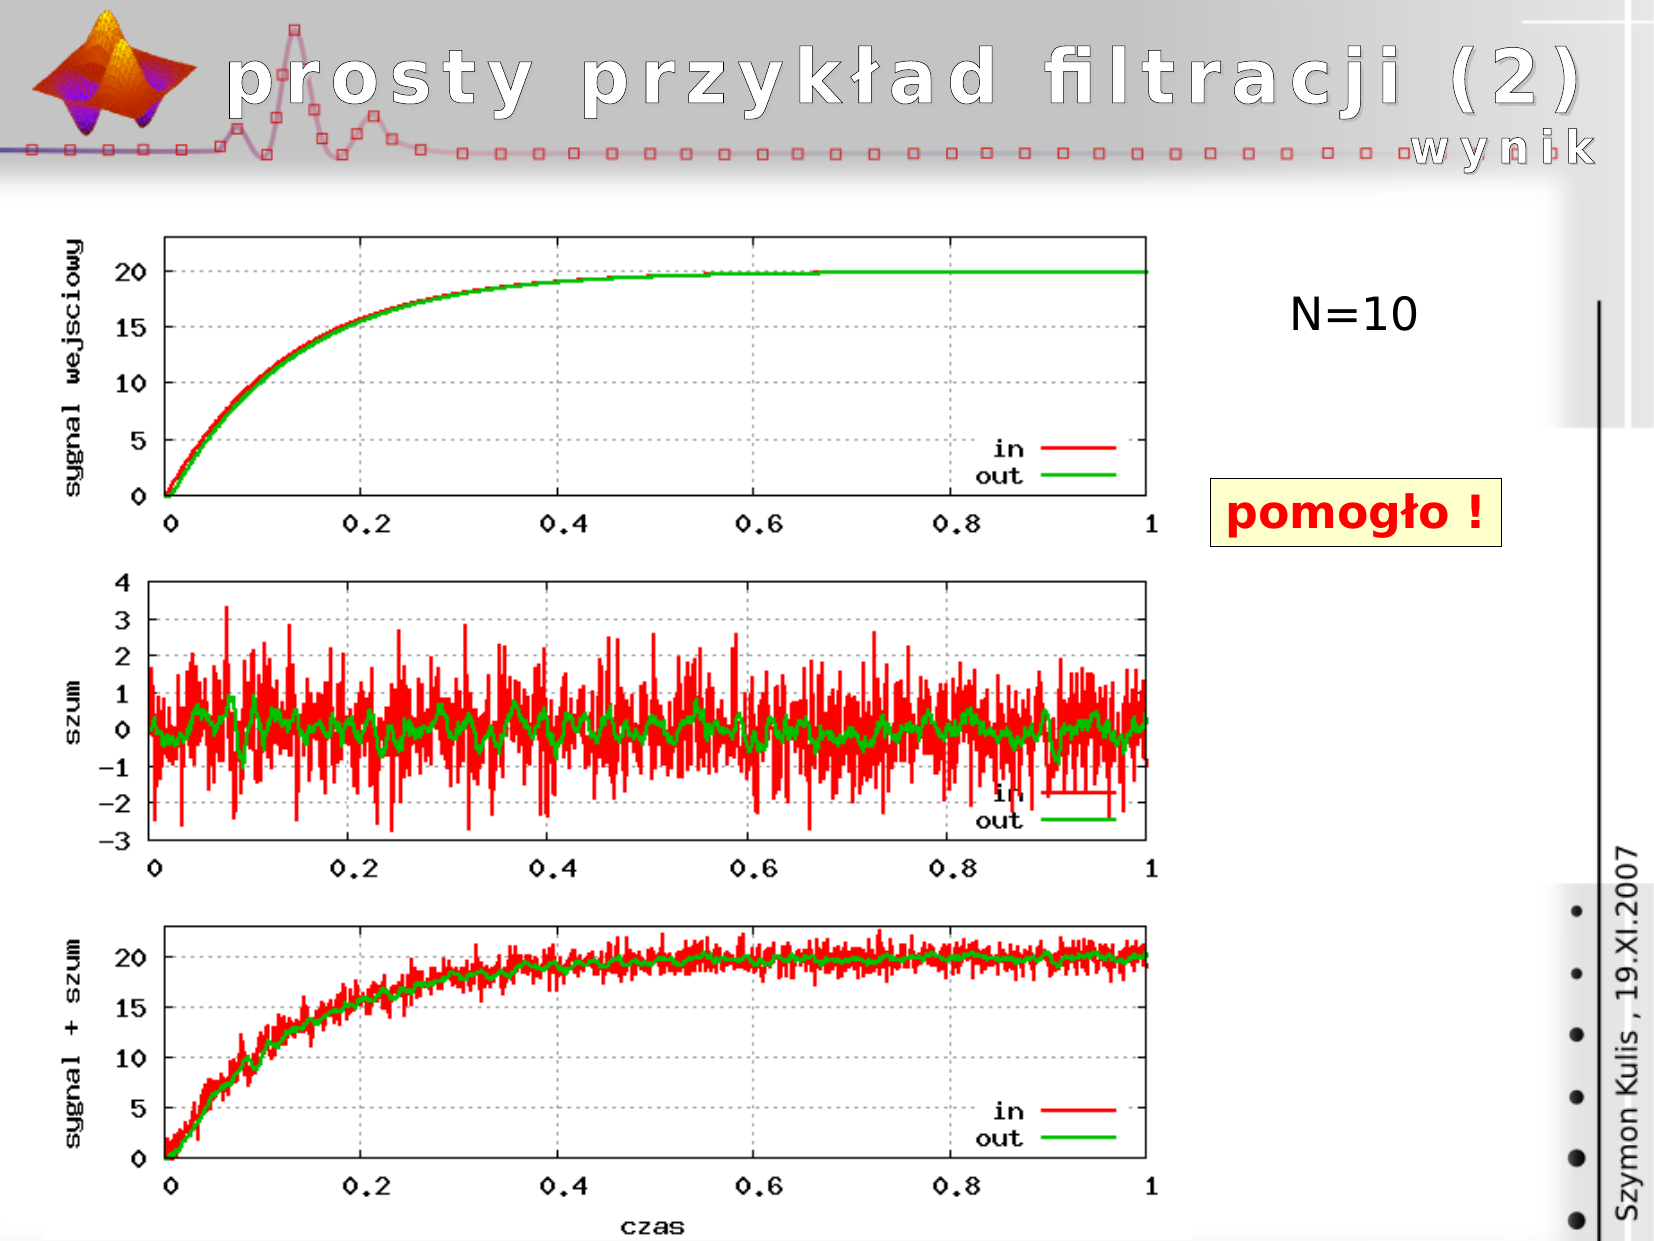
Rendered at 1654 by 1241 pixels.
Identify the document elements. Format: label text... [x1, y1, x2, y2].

picture [0, 0, 1654, 1241]
text_box N=10 [1274, 280, 1433, 349]
text_box pomogło ! [1210, 478, 1497, 547]
title prosty przykład filtracji (2) wynik [59, 33, 1595, 174]
